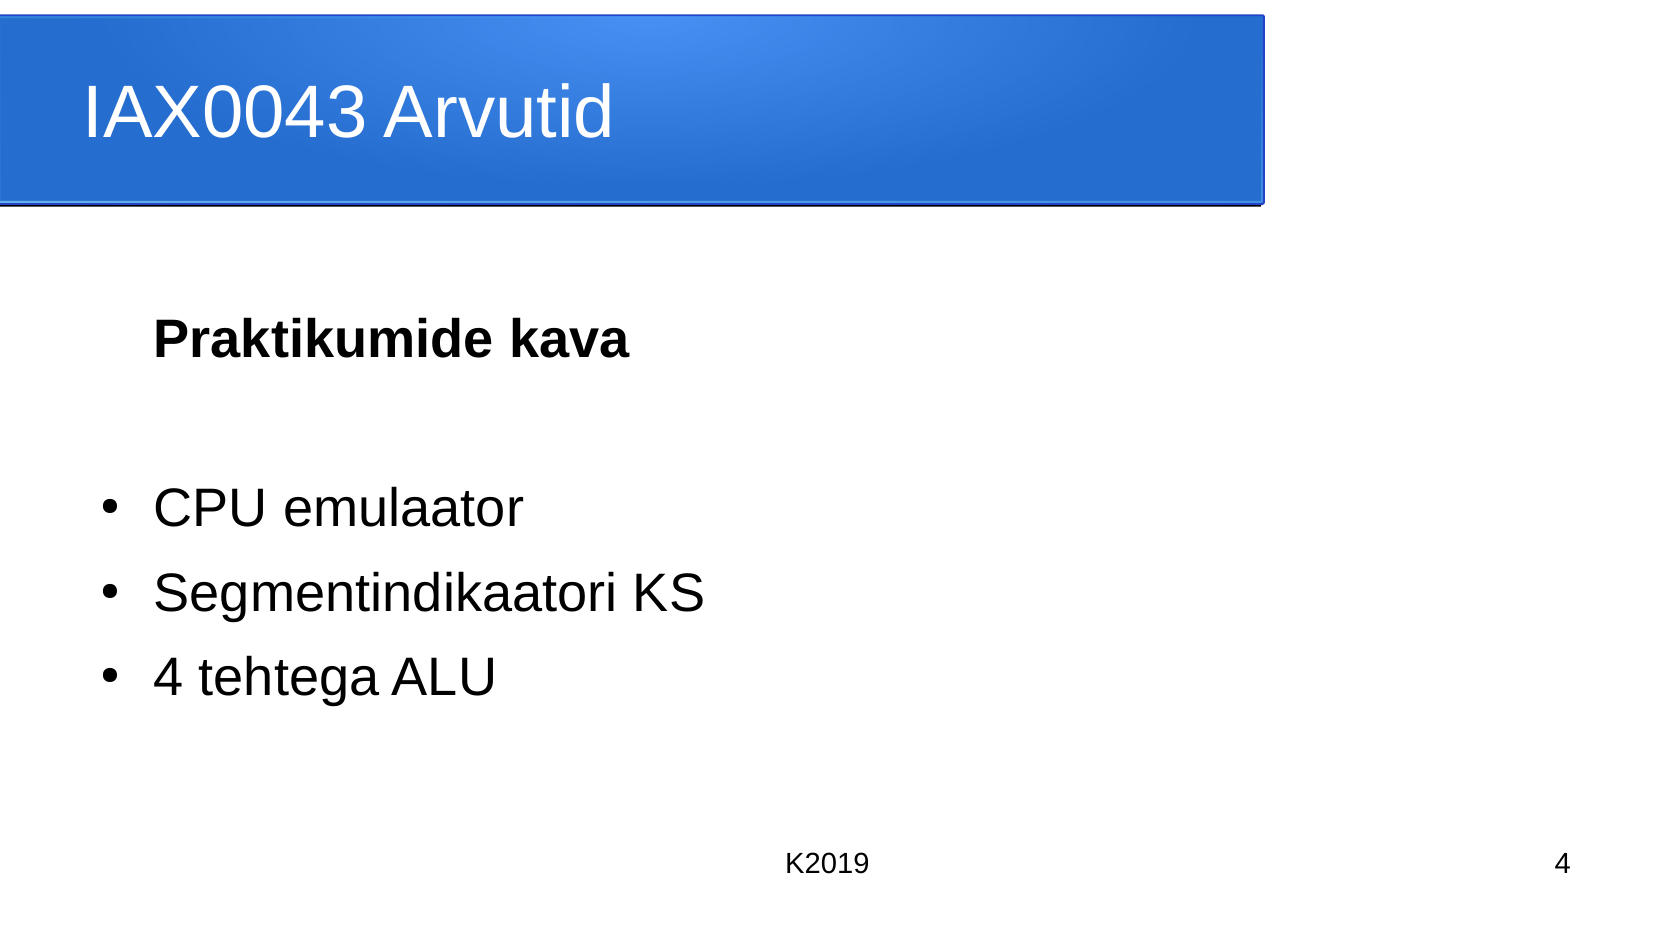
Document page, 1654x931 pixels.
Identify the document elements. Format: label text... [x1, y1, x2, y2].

list Praktikumide kava CPU emulaator Segmentindikaatori KS 4 tehtega ALU [82, 224, 1571, 764]
title IAX0043 Arvutid [82, 35, 1235, 189]
